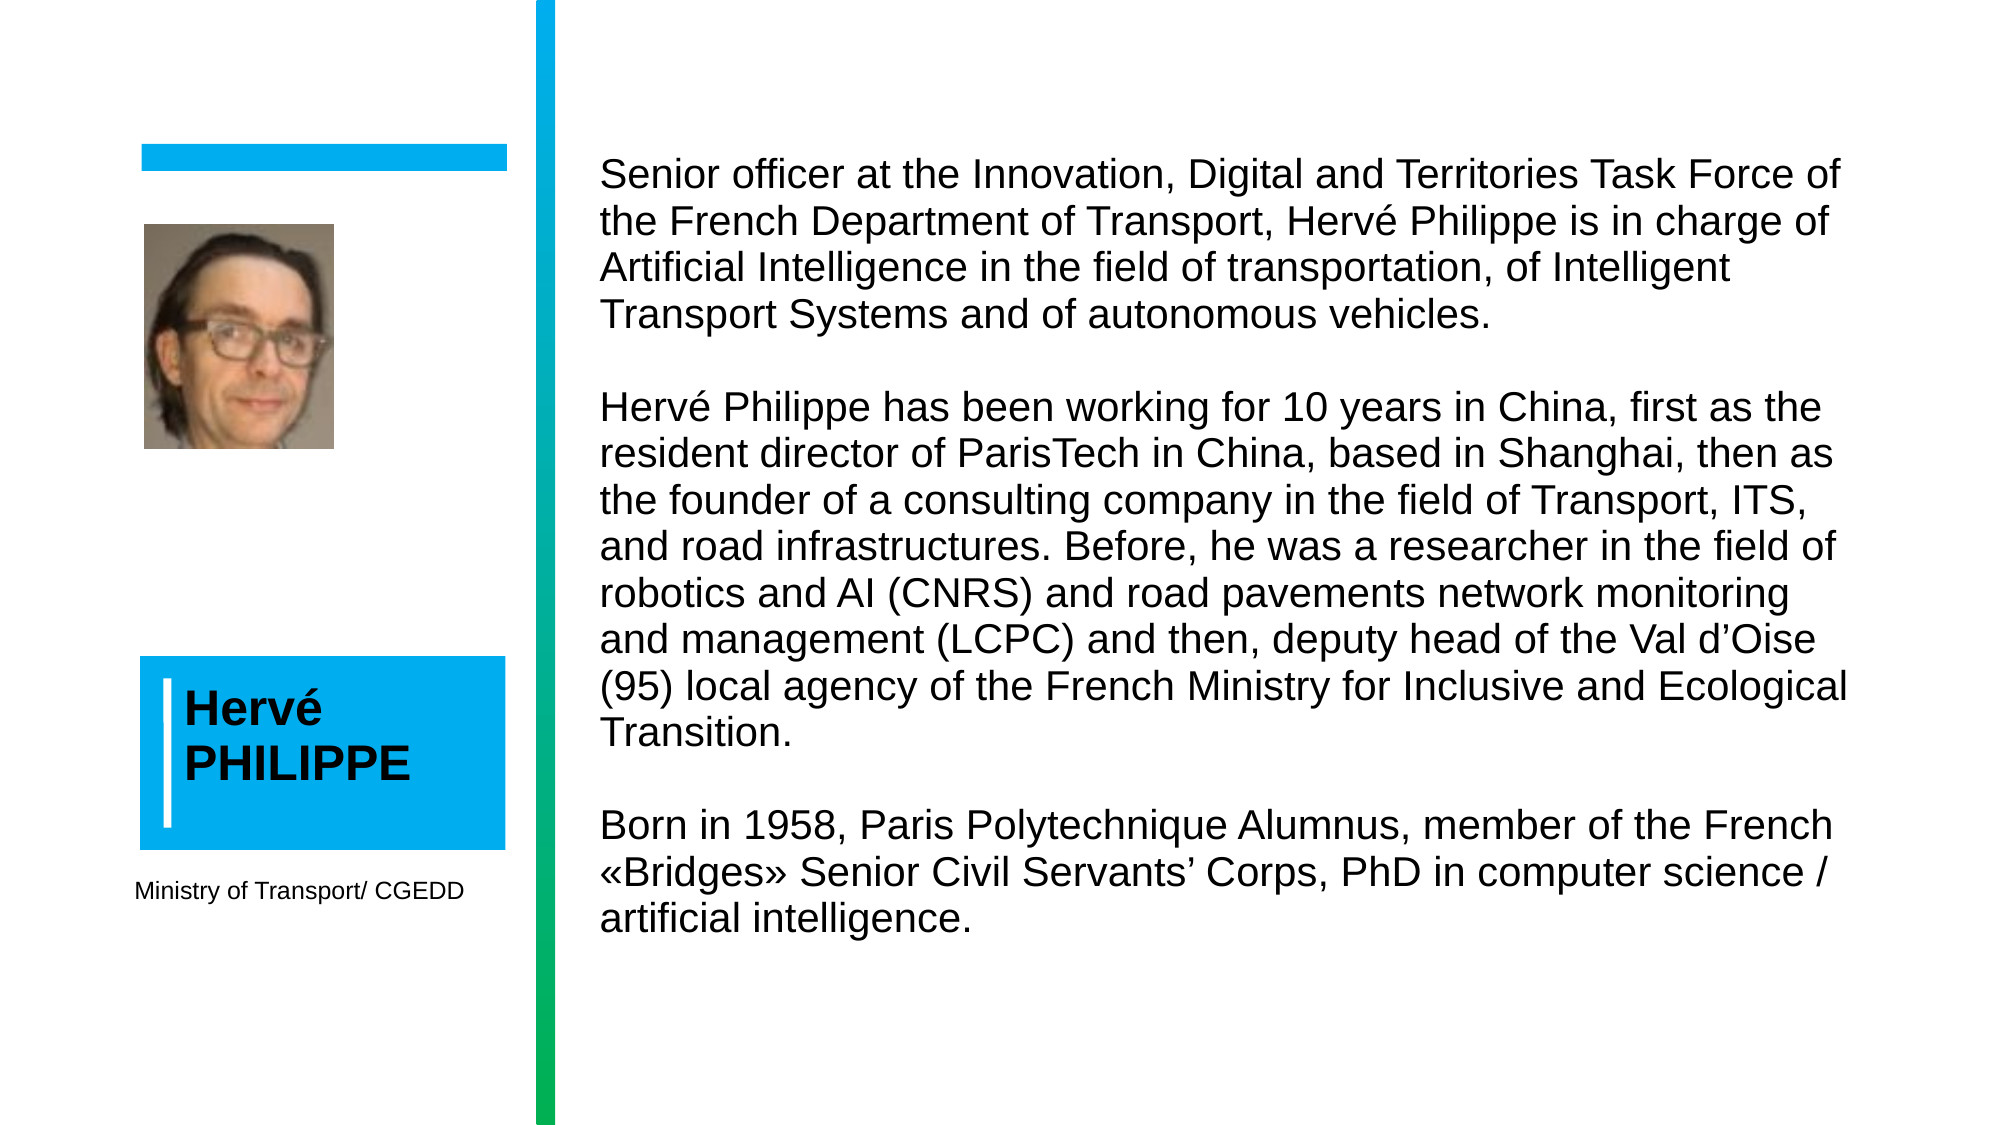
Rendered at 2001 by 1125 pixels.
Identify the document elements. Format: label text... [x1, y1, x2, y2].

text_box Senior officer at the Innovation, Digital and Territories Task Force of the French Department of Transport, Hervé Philippe is in charge of Artificial Intelligence in the field of transportation, of Intelligent Transport Systems and of autonomous vehicles. Hervé Philippe has been working for 10 years in China, first as the resident director of ParisTech in China, based in Shanghai, then as the founder of a consulting company in the field of Transport, ITS, and road infrastructures. Before, he was a researcher in the field of robotics and AI (CNRS) and road pavements network monitoring and management (LCPC) and then, deputy head of the Val d’Oise (95) local agency of the French Ministry for Inclusive and Ecological Transition. Born in 1958, Paris Polytechnique Alumnus, member of the French «Bridges» Senior Civil Servants’ Corps, PhD in computer science / artificial intelligence. [584, 143, 1870, 996]
text_box [536, 808, 556, 869]
text_box [536, 913, 556, 1125]
text_box [536, 0, 556, 602]
text_box Hervé PHILIPPE [169, 672, 535, 799]
text_box [141, 143, 507, 171]
text_box Ministry of Transport/ CGEDD [119, 869, 581, 913]
text_box [140, 656, 506, 850]
picture [144, 224, 334, 449]
